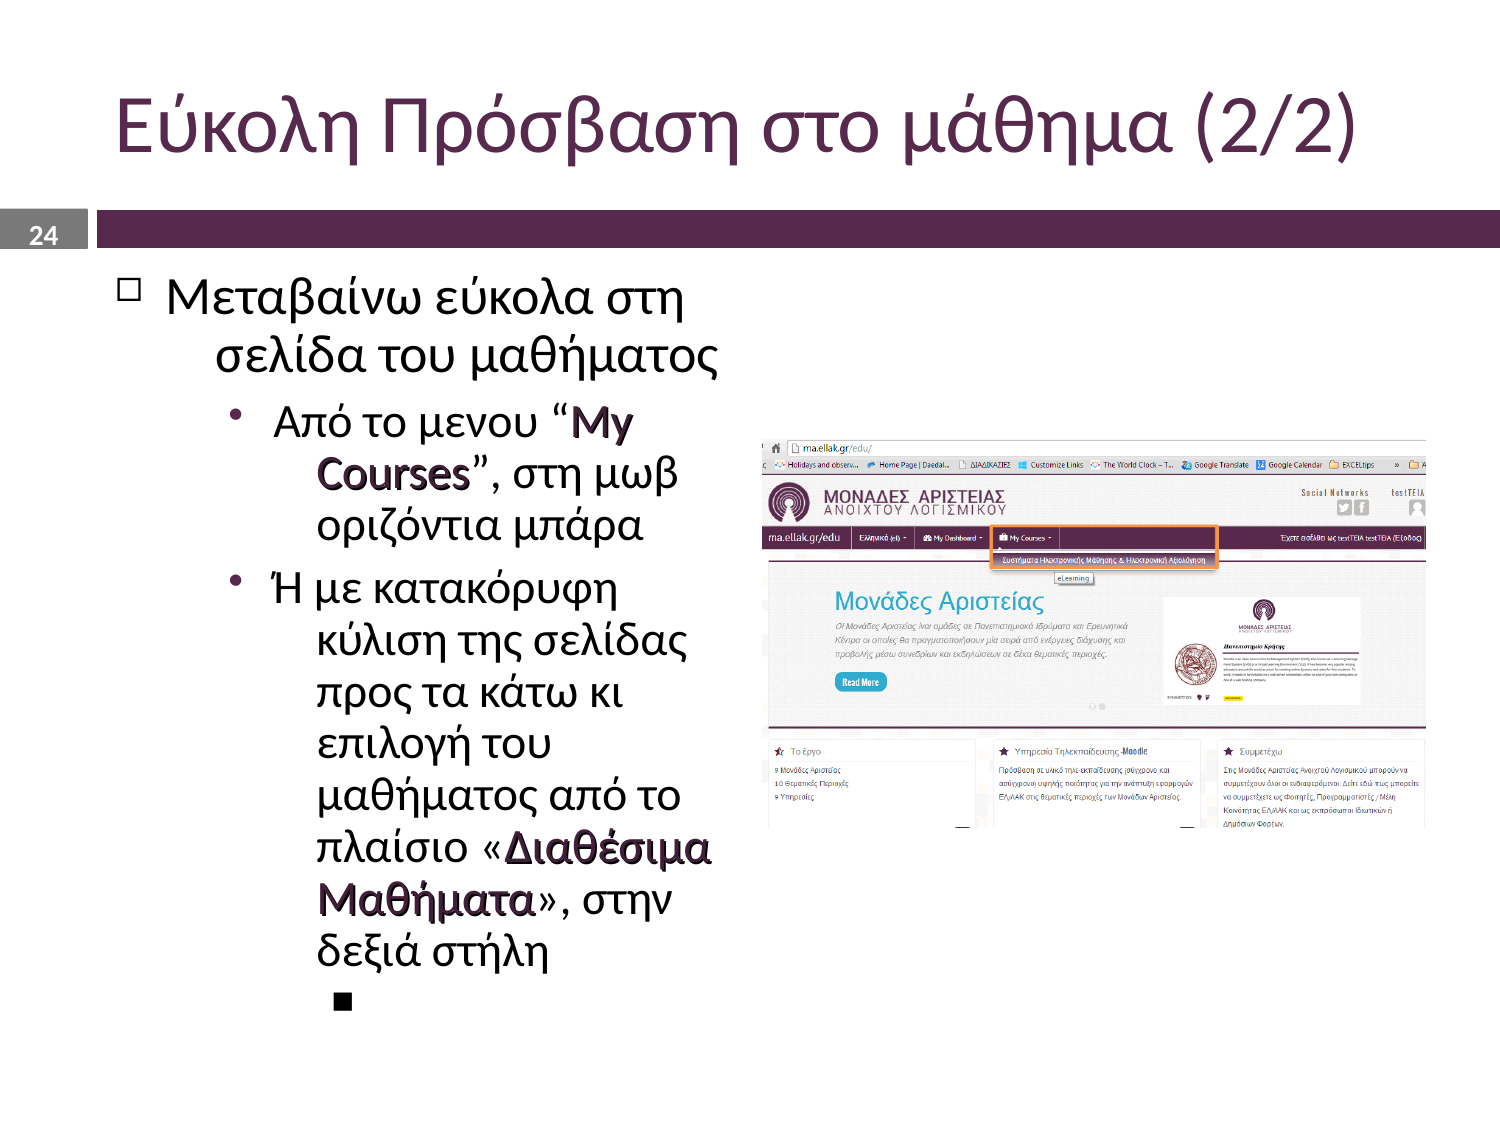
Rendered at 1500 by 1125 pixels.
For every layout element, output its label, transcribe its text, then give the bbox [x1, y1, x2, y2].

title Eύκολη Πρόσβαση στο μάθημα (2/2) [99, 37, 1438, 201]
list Μεταβαίνω εύκολα στη σελίδα του μαθήματος Από το μενου “My Courses”, στη μωβ οριζόντια μπάρα Ή με κατακόρυφη κύλιση της σελίδας προς τα κάτω κι επιλογή του μαθήματος από το πλαίσιο «Διαθέσιμα Μαθήματα», στην δεξιά στήλη [99, 260, 738, 1011]
picture [762, 439, 1426, 828]
text_box [0, 208, 88, 249]
